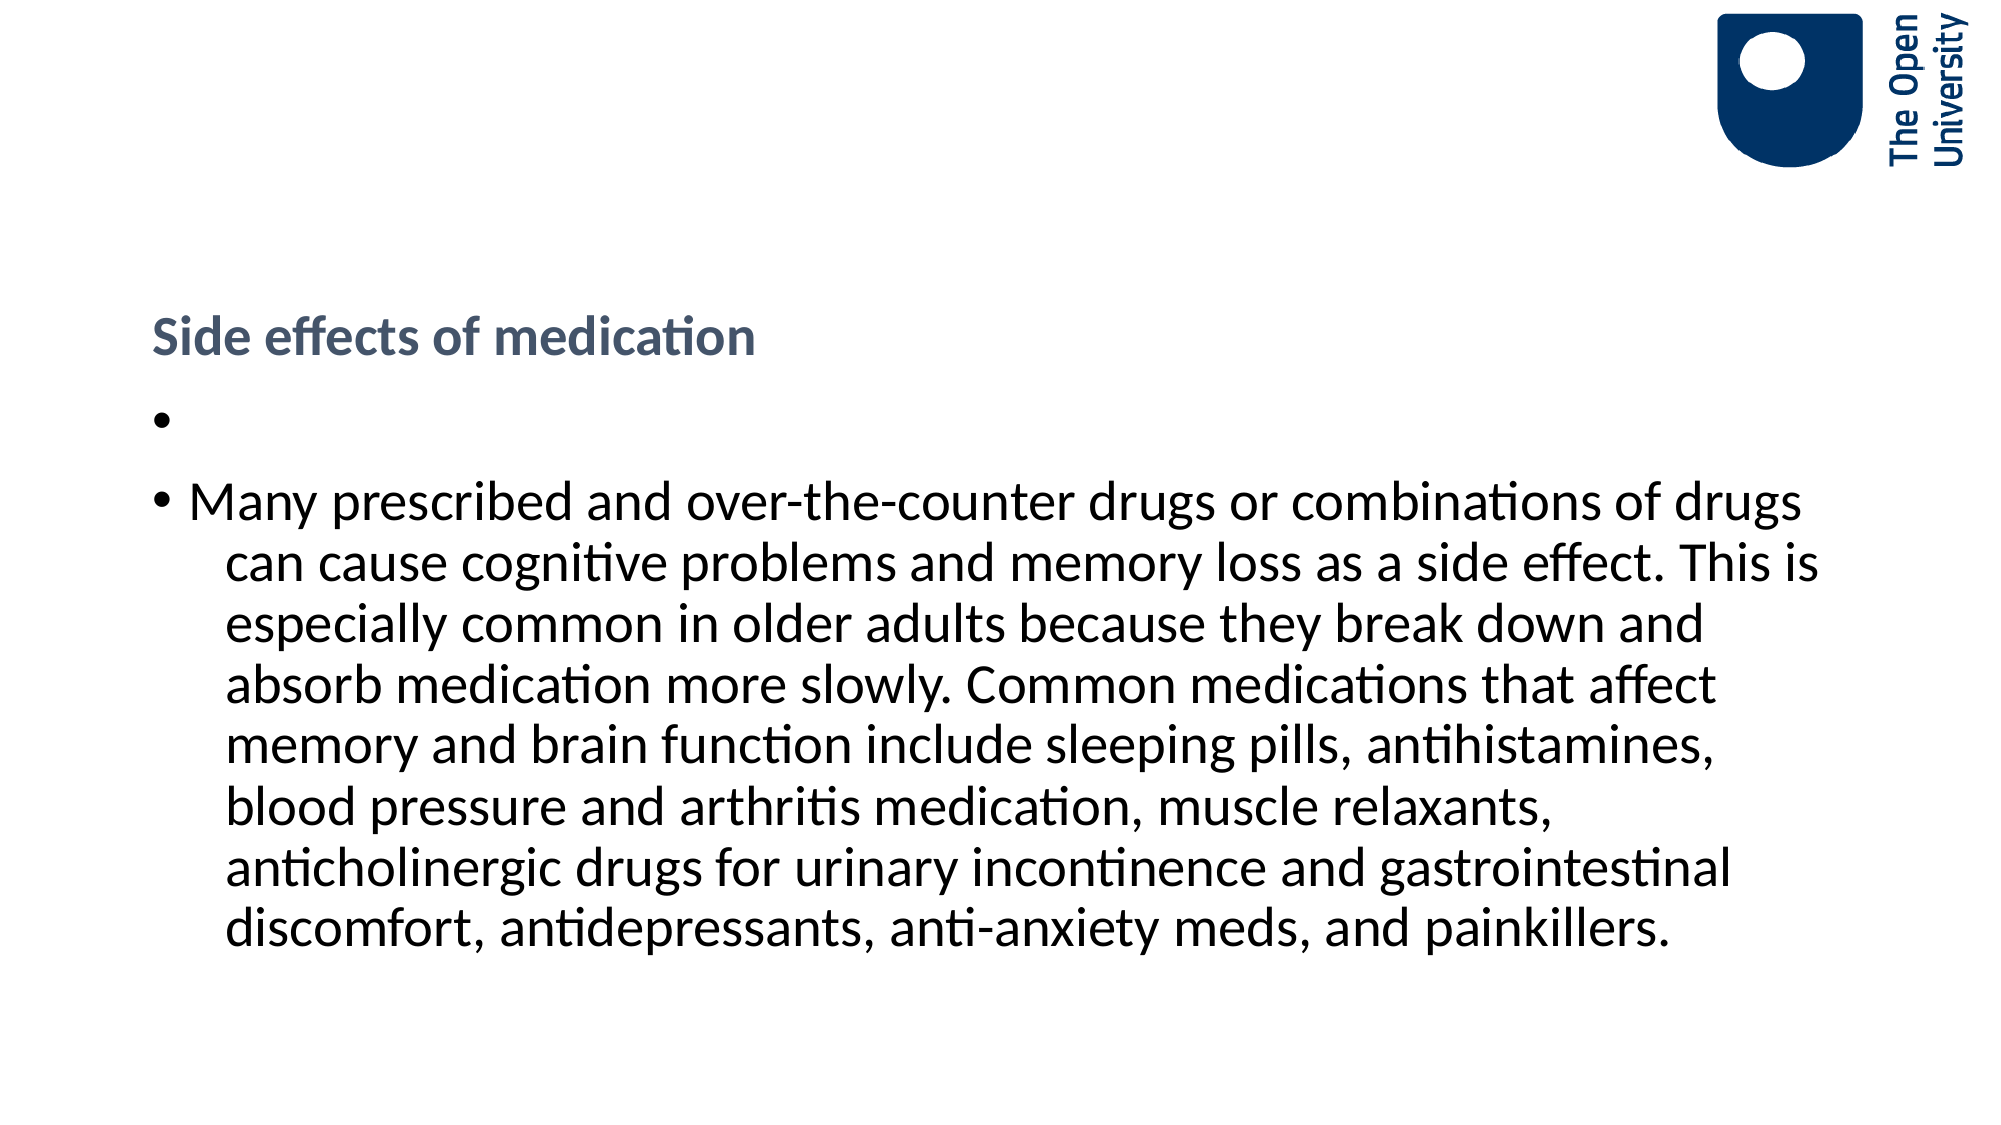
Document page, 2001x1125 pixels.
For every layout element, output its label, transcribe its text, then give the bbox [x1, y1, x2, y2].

picture [1716, 10, 1971, 170]
list Side effects of medication Many prescribed and over-the-counter drugs or combinations of drugs can cause cognitive problems and memory loss as a side effect. This is especially common in older adults because they break down and absorb medication more slowly. Common medications that affect memory and brain function include sleeping pills, antihistamines, blood pressure and arthritis medication, muscle relaxants, anticholinergic drugs for urinary incontinence and gastrointestinal discomfort, antidepressants, anti-anxiety meds, and painkillers. [137, 299, 1863, 1014]
